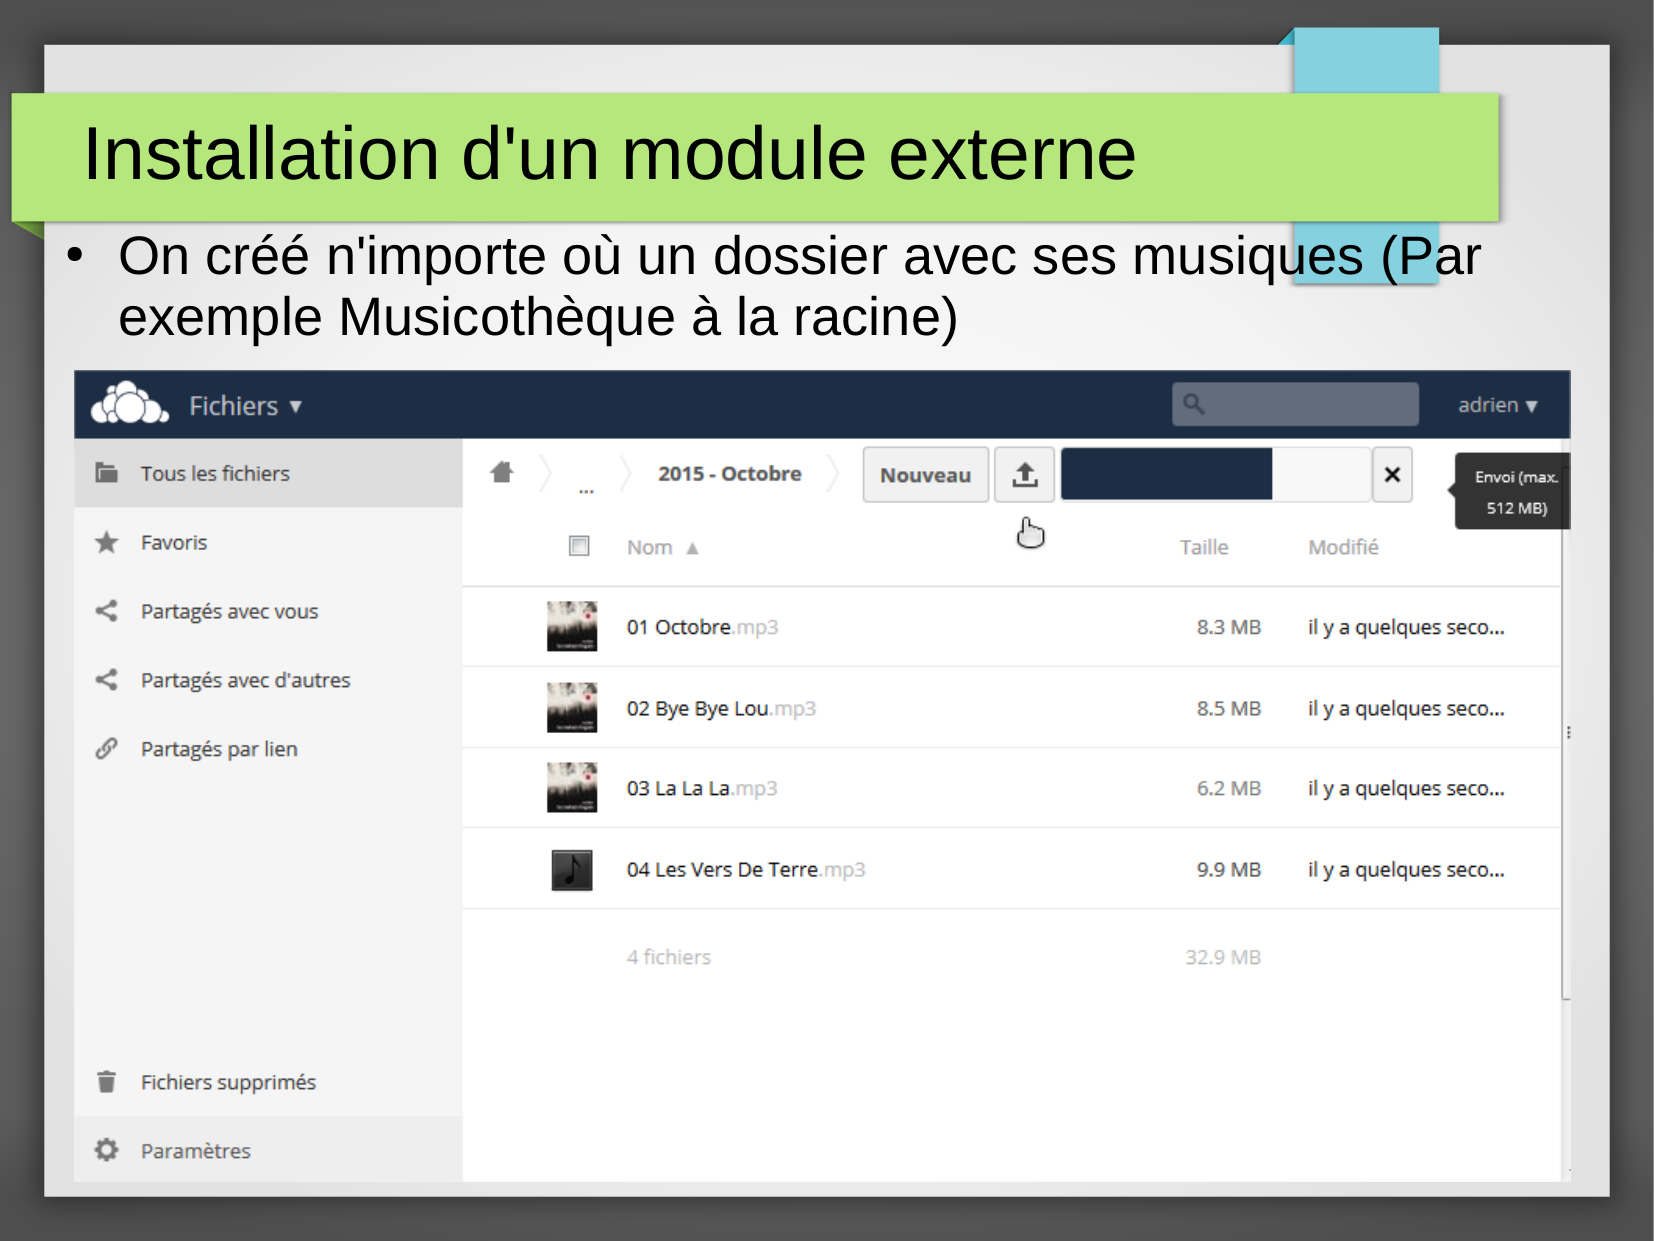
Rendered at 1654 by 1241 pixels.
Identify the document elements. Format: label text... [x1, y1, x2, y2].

list On créé n'importe où un dossier avec ses musiques (Par exemple Musicothèque à la racine) [47, 225, 1536, 1075]
title Installation d'un module externe [82, 94, 1264, 213]
picture [0, 0, 1654, 1241]
